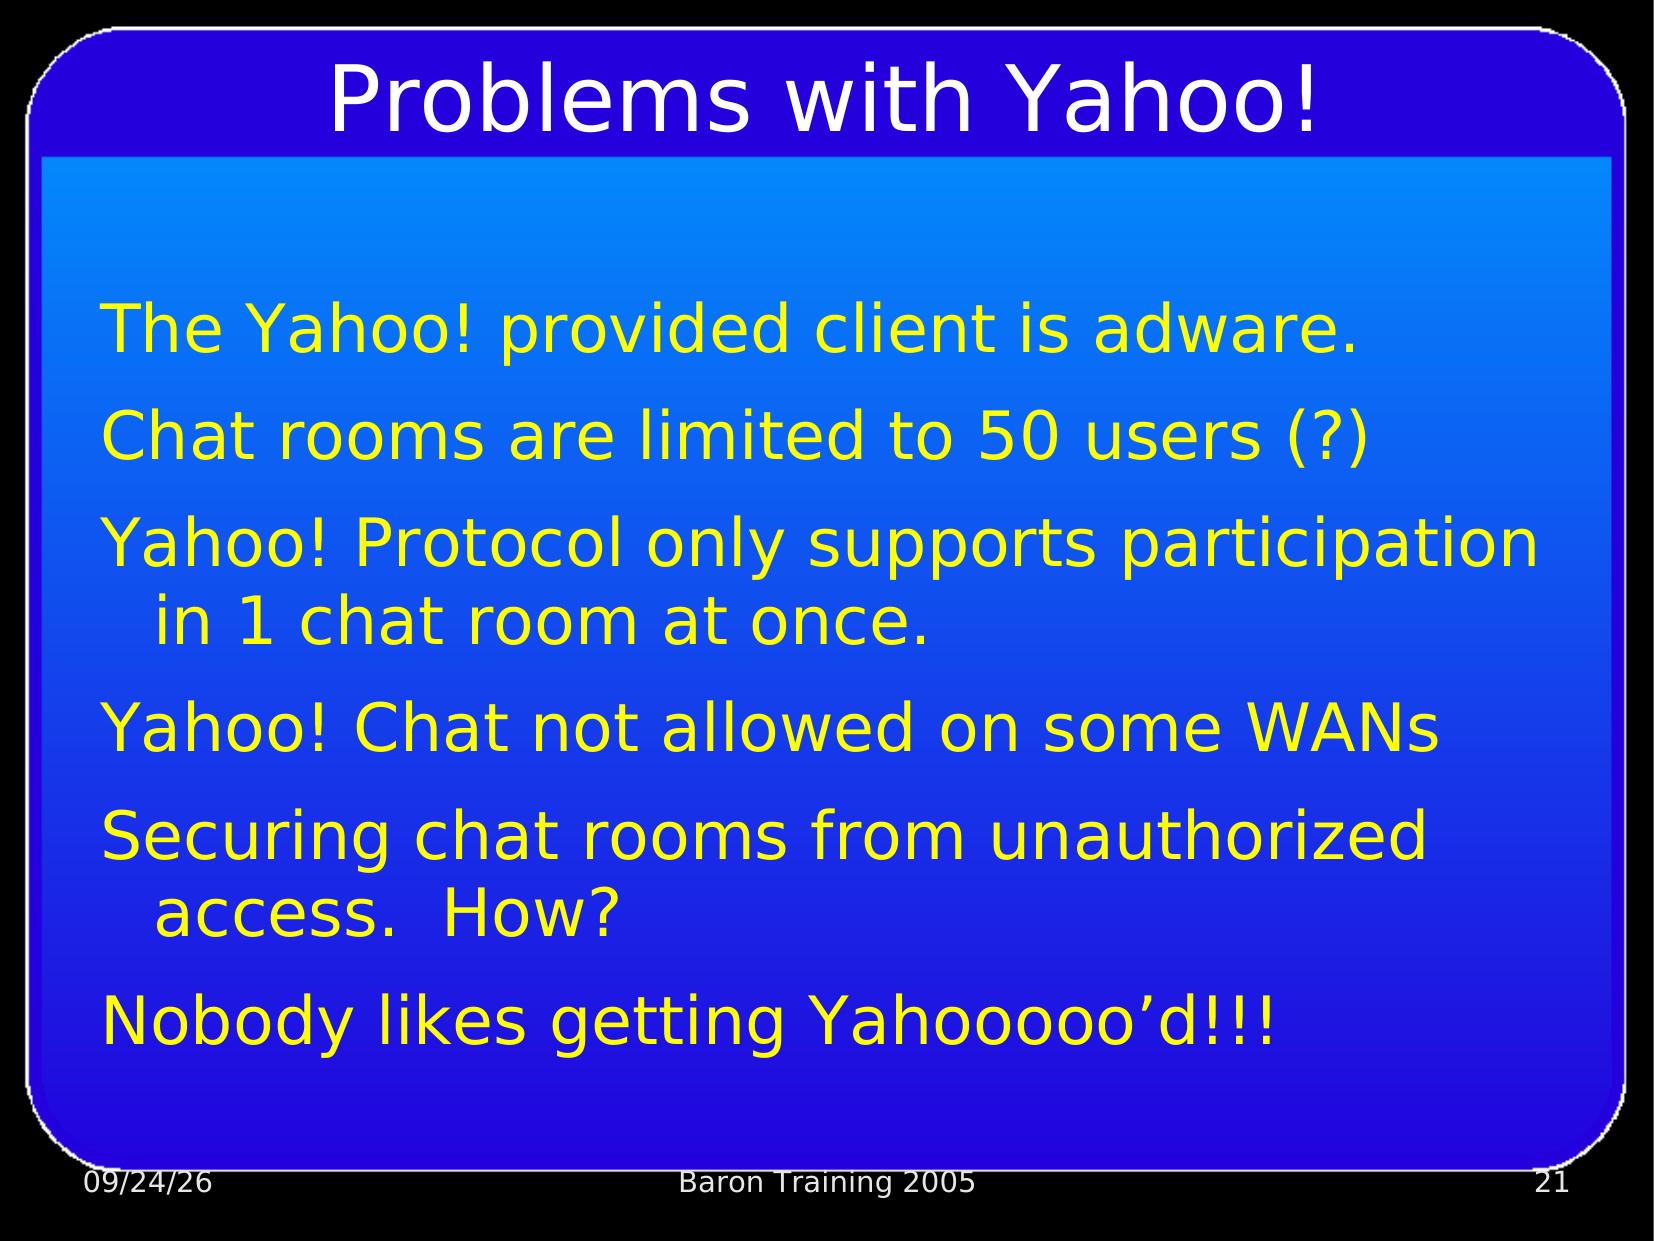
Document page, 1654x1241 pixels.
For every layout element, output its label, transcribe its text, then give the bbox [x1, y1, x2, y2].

title Problems with Yahoo! [82, 46, 1571, 154]
picture [0, 0, 1654, 1241]
list The Yahoo! provided client is adware. Chat rooms are limited to 50 users (?) Yahoo! Protocol only supports participation in 1 chat room at once. Yahoo! Chat not allowed on some WANs Securing chat rooms from unauthorized access. How? Nobody likes getting Yahooooo’d!!! [82, 290, 1571, 1109]
